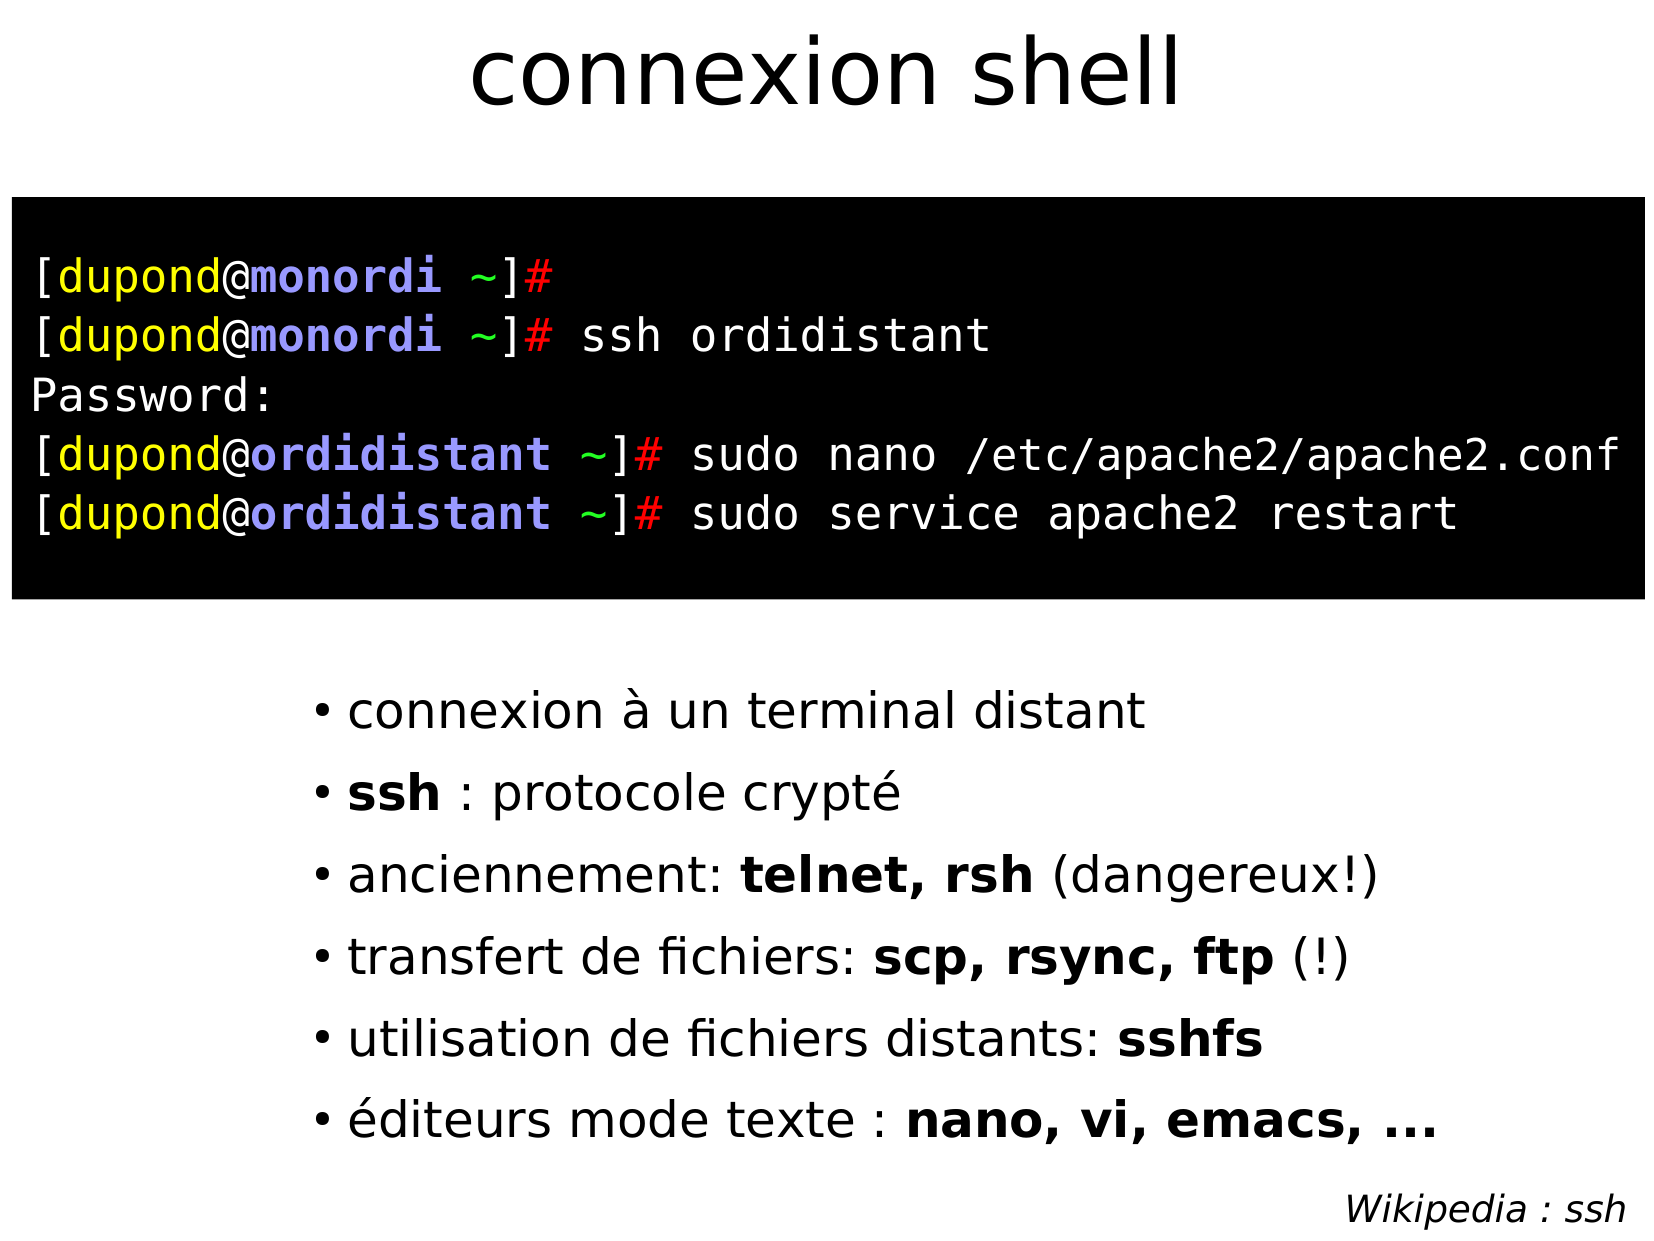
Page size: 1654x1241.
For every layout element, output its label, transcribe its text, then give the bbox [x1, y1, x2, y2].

text_box Wikipedia : ssh [1344, 1188, 1639, 1232]
text_box [dupond@monordi ~]# [dupond@monordi ~]# ssh ordidistant Password: [dupond@ordidistant ~]# sudo nano /etc/apache2/apache2.conf [dupond@ordidistant ~]# sudo service apache2 restart [11, 197, 1645, 600]
text_box connexion à un terminal distant ssh : protocole crypté anciennement: telnet, rsh (dangereux!) transfert de fichiers: scp, rsync, ftp (!) utilisation de fichiers distants: sshfs éditeurs mode texte : nano, vi, emacs, ... [313, 682, 1440, 1150]
title connexion shell [0, 11, 1654, 134]
